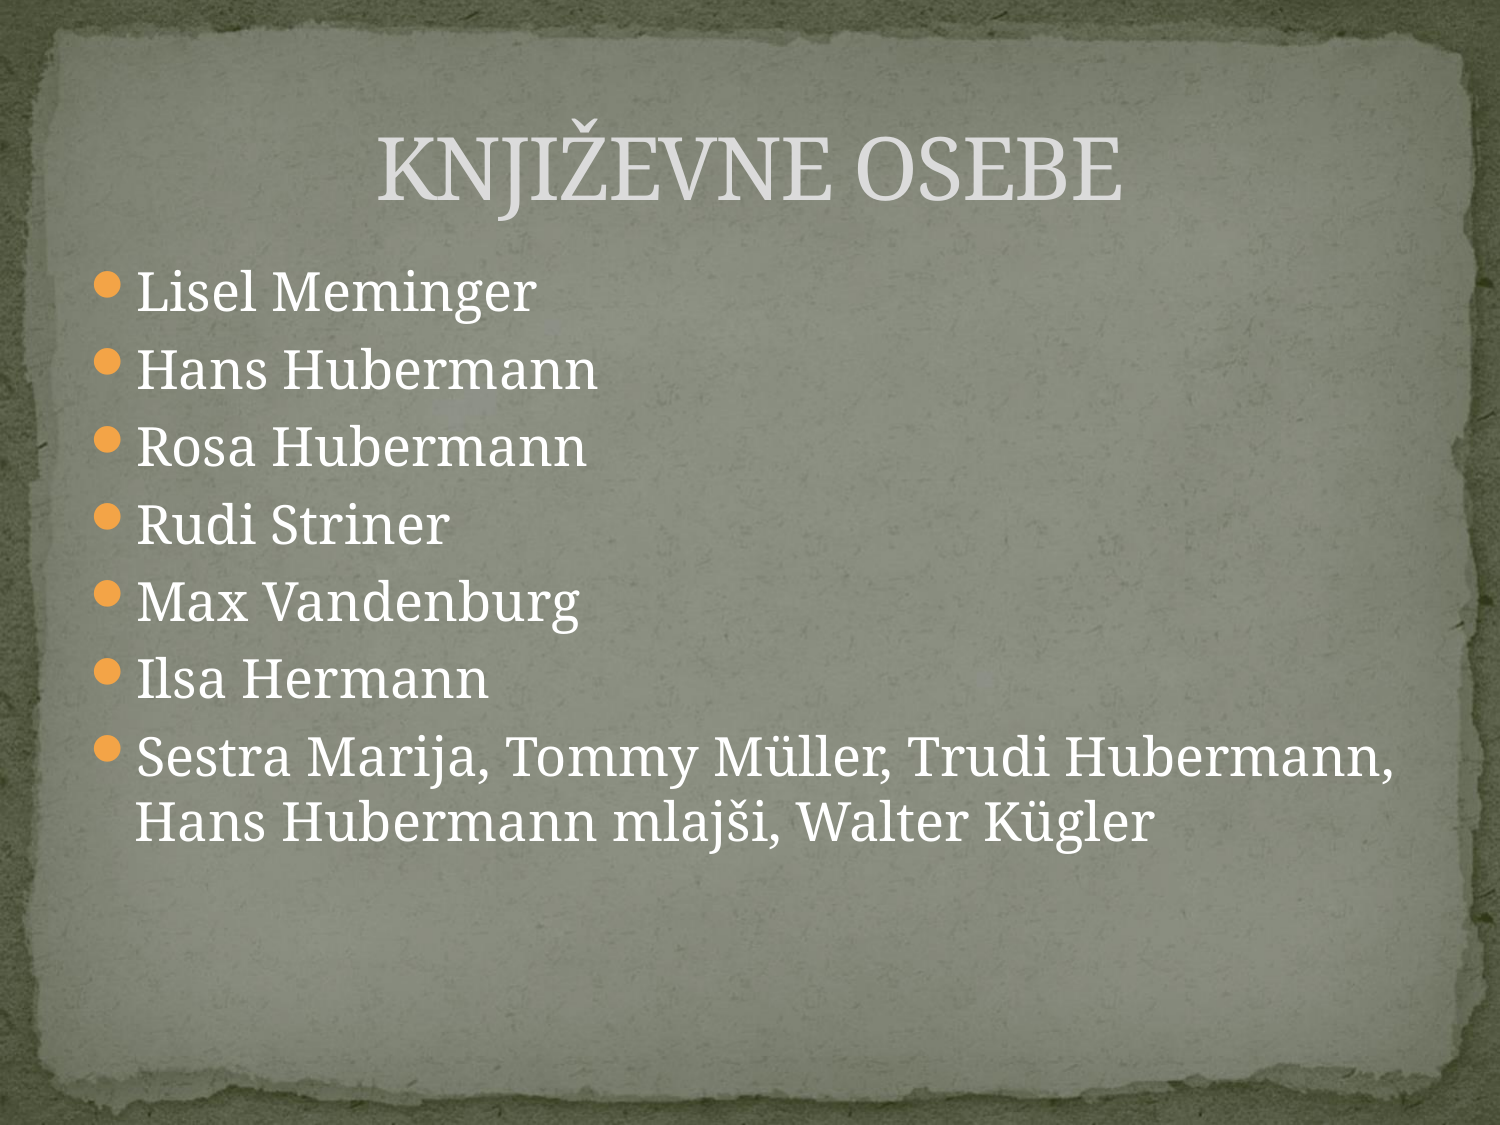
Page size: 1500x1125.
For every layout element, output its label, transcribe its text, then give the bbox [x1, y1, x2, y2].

picture [0, 0, 1500, 1125]
title KNJIŽEVNE OSEBE [75, 24, 1425, 225]
list Lisel Meminger Hans Hubermann Rosa Hubermann Rudi Striner Max Vandenburg Ilsa Hermann Sestra Marija, Tommy Müller, Trudi Hubermann, Hans Hubermann mlajši, Walter Kügler [75, 249, 1425, 1000]
